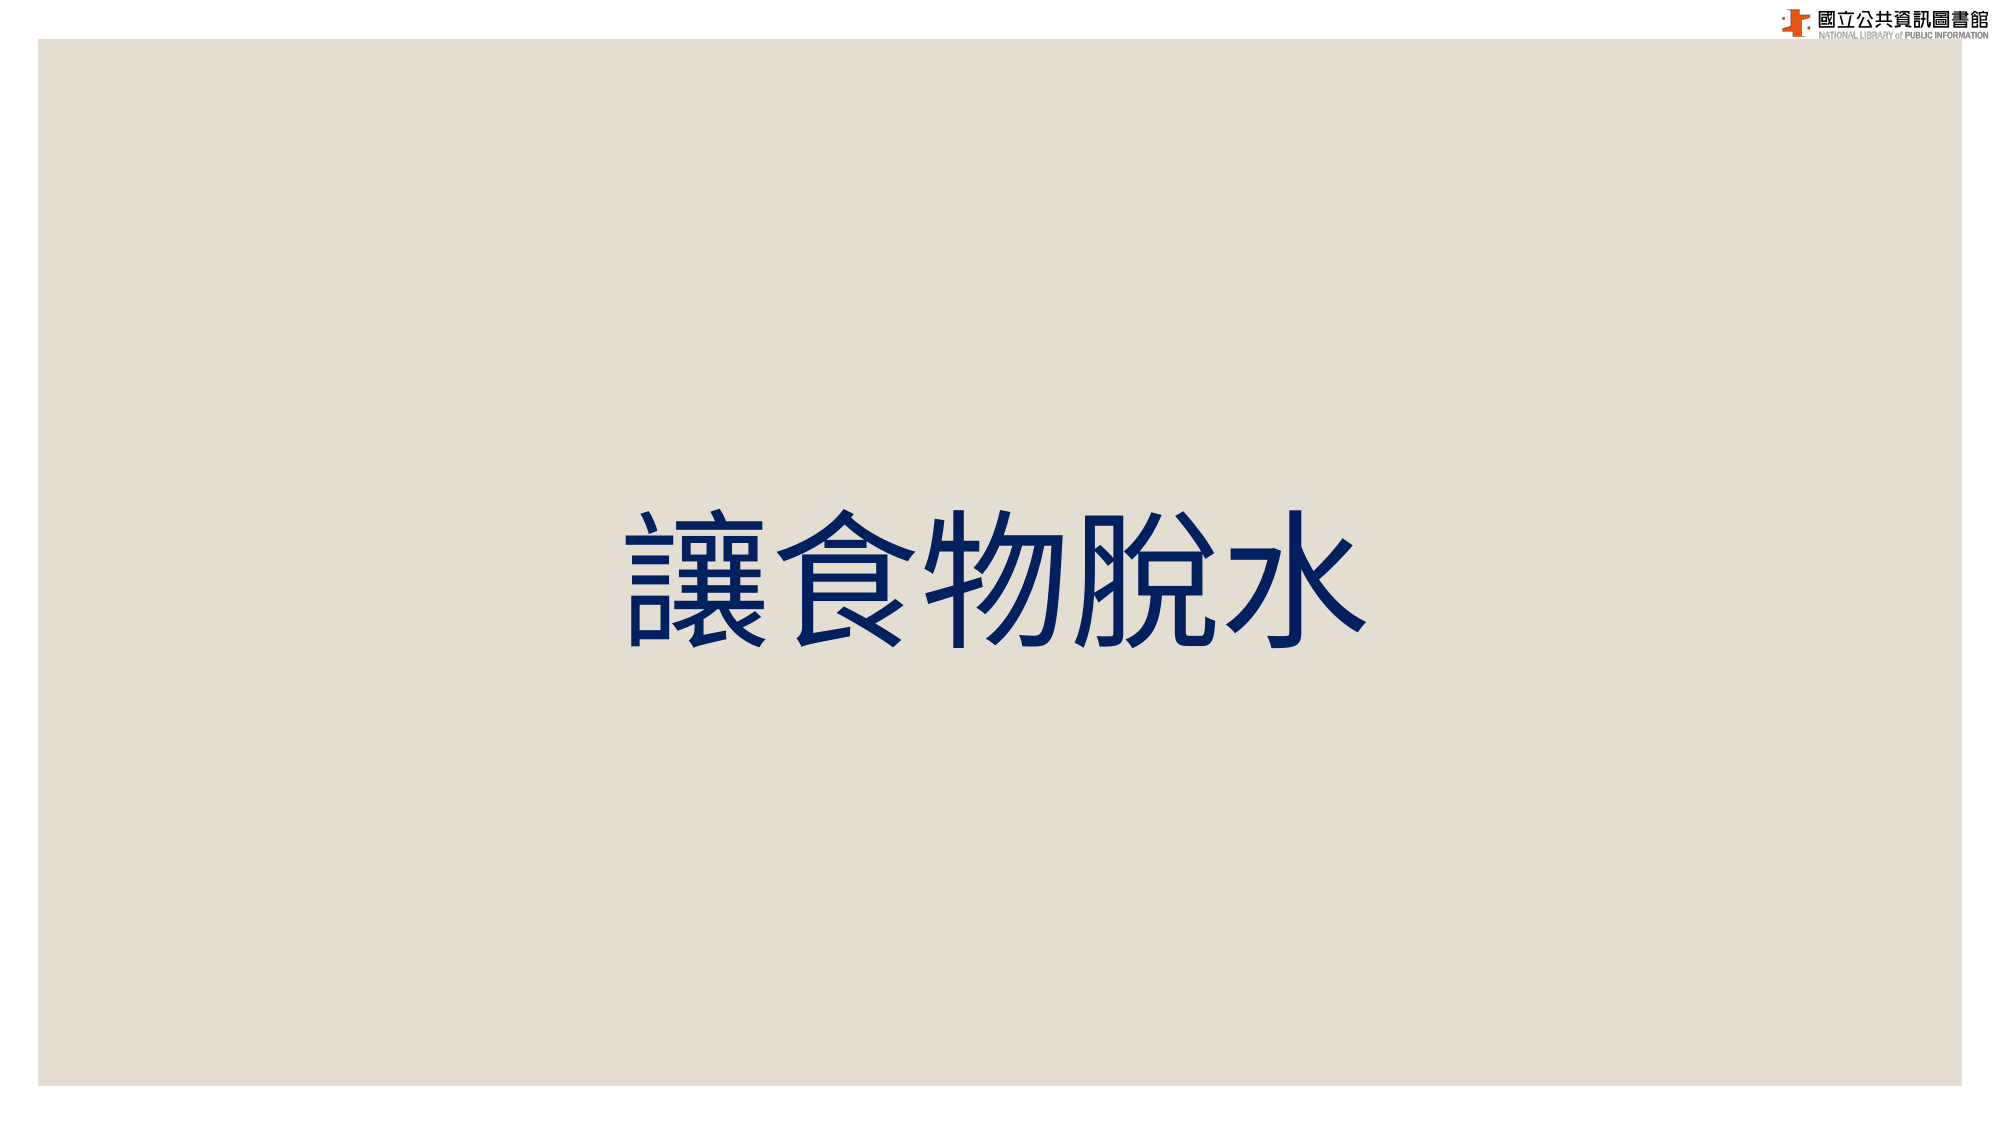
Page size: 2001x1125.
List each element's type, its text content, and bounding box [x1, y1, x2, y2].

text_box 讓食物脫水 [605, 479, 1385, 674]
